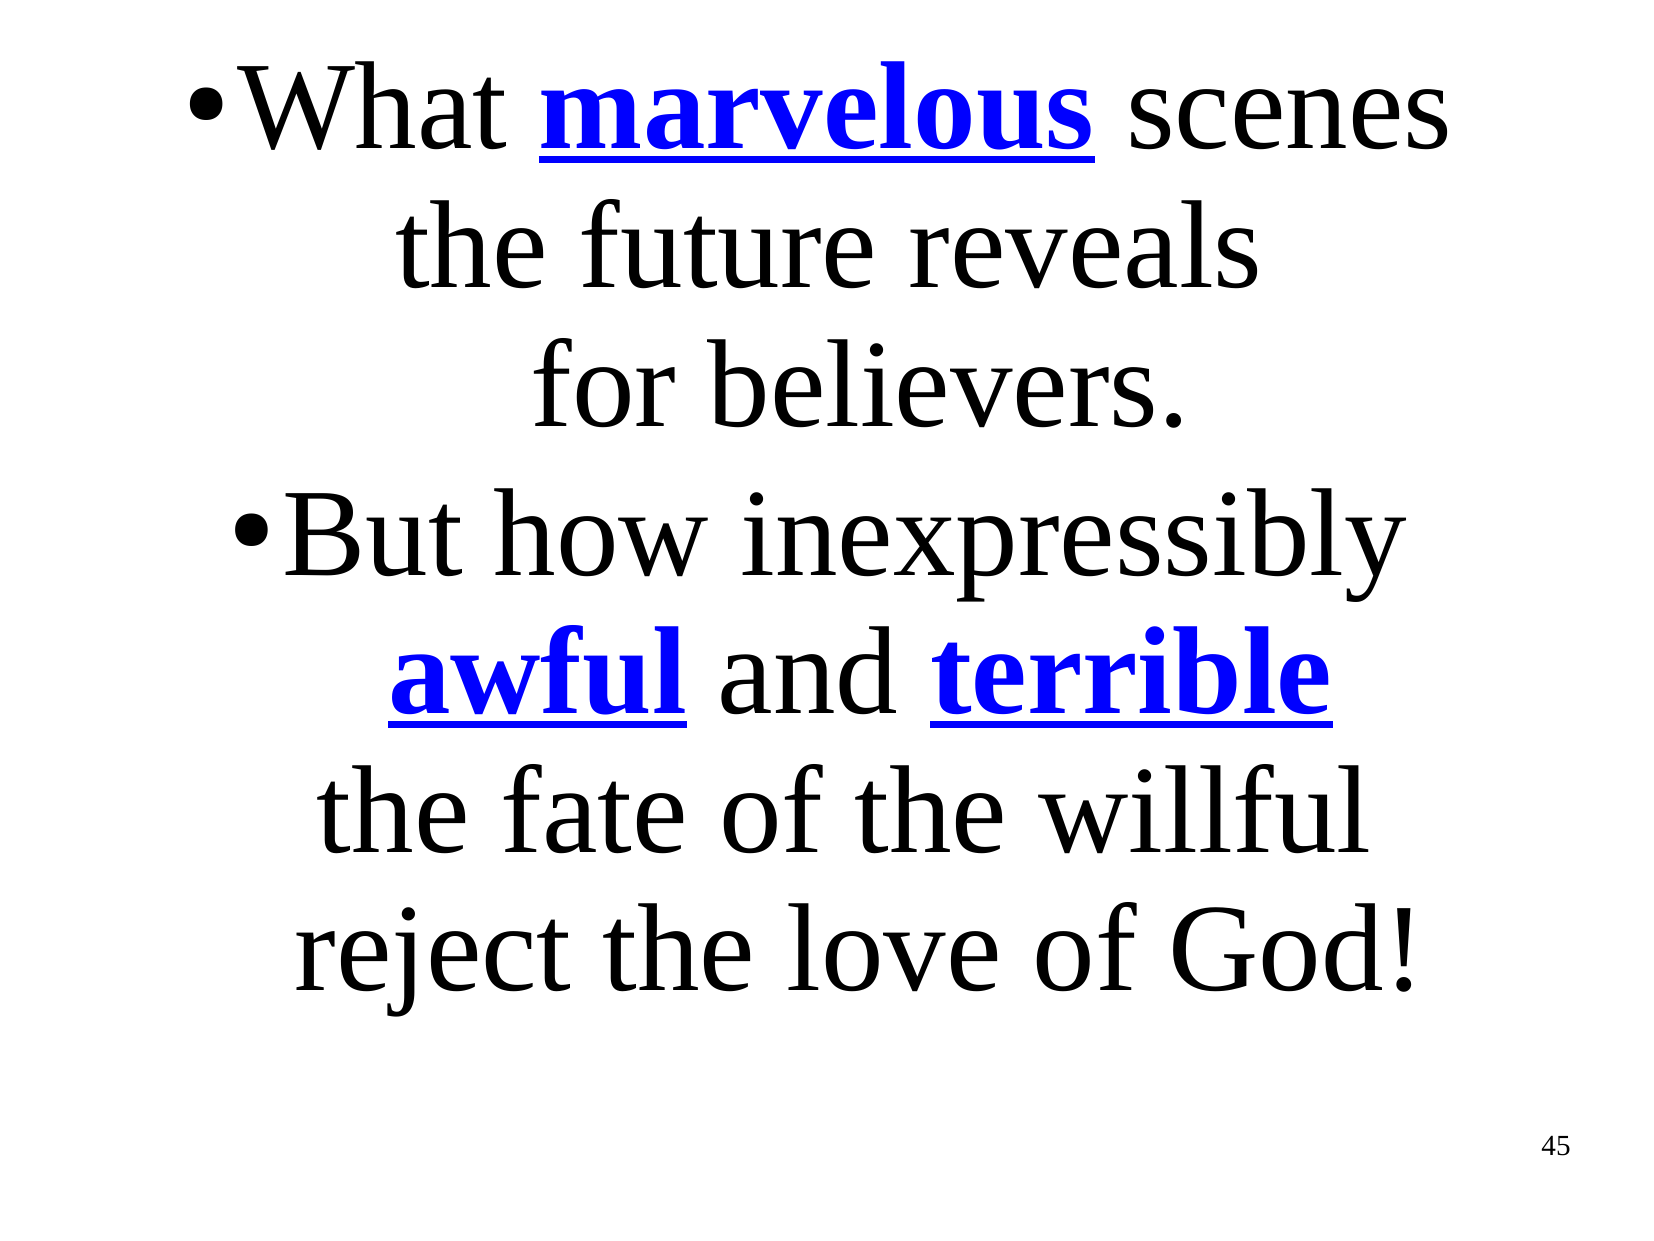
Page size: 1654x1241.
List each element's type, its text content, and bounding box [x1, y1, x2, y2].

list What marvelous scenes the future reveals for believers. But how inexpressibly awful and terrible the fate of the willful reject the love of God! [37, 37, 1613, 1201]
